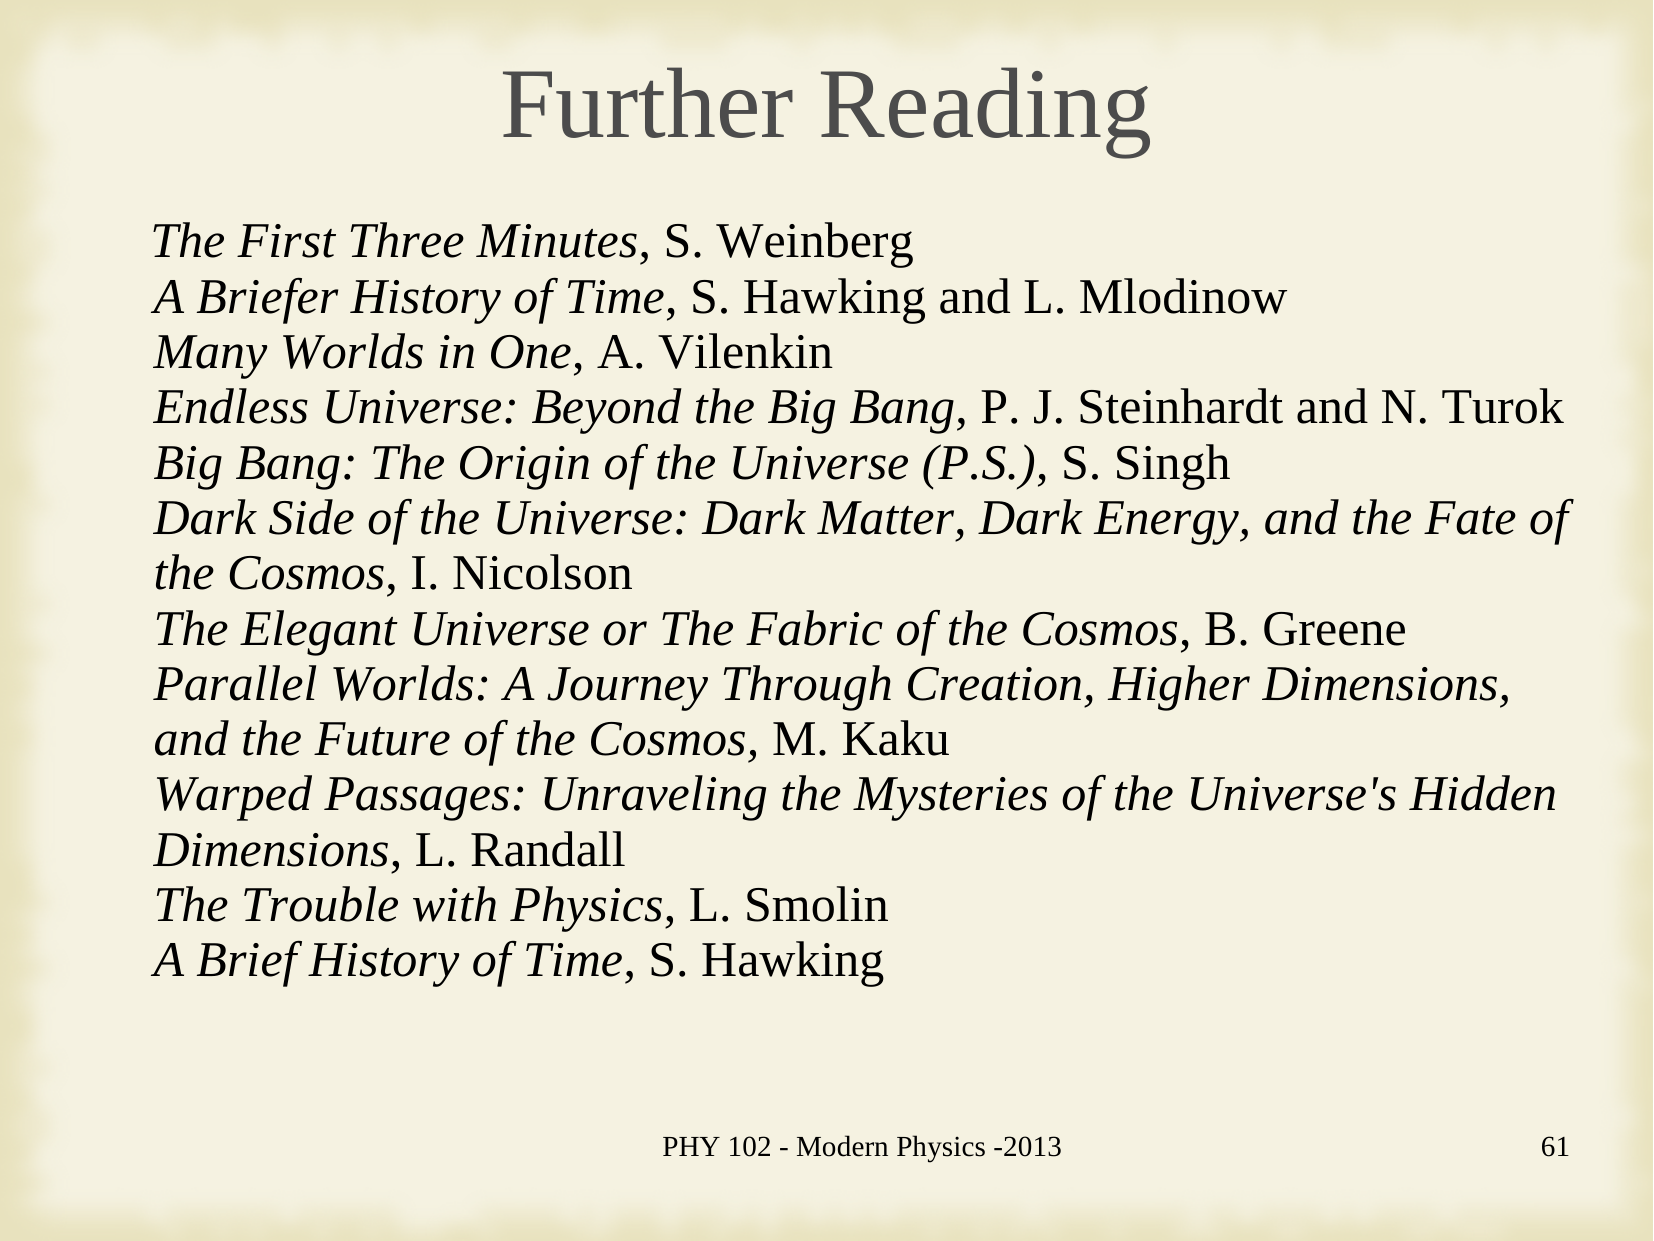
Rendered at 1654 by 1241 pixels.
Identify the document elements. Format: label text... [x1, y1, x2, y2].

title Further Reading [82, 0, 1571, 208]
picture [0, 0, 1653, 1241]
list The First Three Minutes, S. Weinberg A Briefer History of Time, S. Hawking and L. Mlodinow Many Worlds in One, A. Vilenkin Endless Universe: Beyond the Big Bang, P. J. Steinhardt and N. Turok Big Bang: The Origin of the Universe (P.S.), S. Singh Dark Side of the Universe: Dark Matter, Dark Energy, and the Fate of the Cosmos, I. Nicolson The Elegant Universe or The Fabric of the Cosmos, B. Greene Parallel Worlds: A Journey Through Creation, Higher Dimensions, and the Future of the Cosmos, M. Kaku Warped Passages: Unraveling the Mysteries of the Universe's Hidden Dimensions, L. Randall The Trouble with Physics, L. Smolin A Brief History of Time, S. Hawking [82, 213, 1571, 1018]
